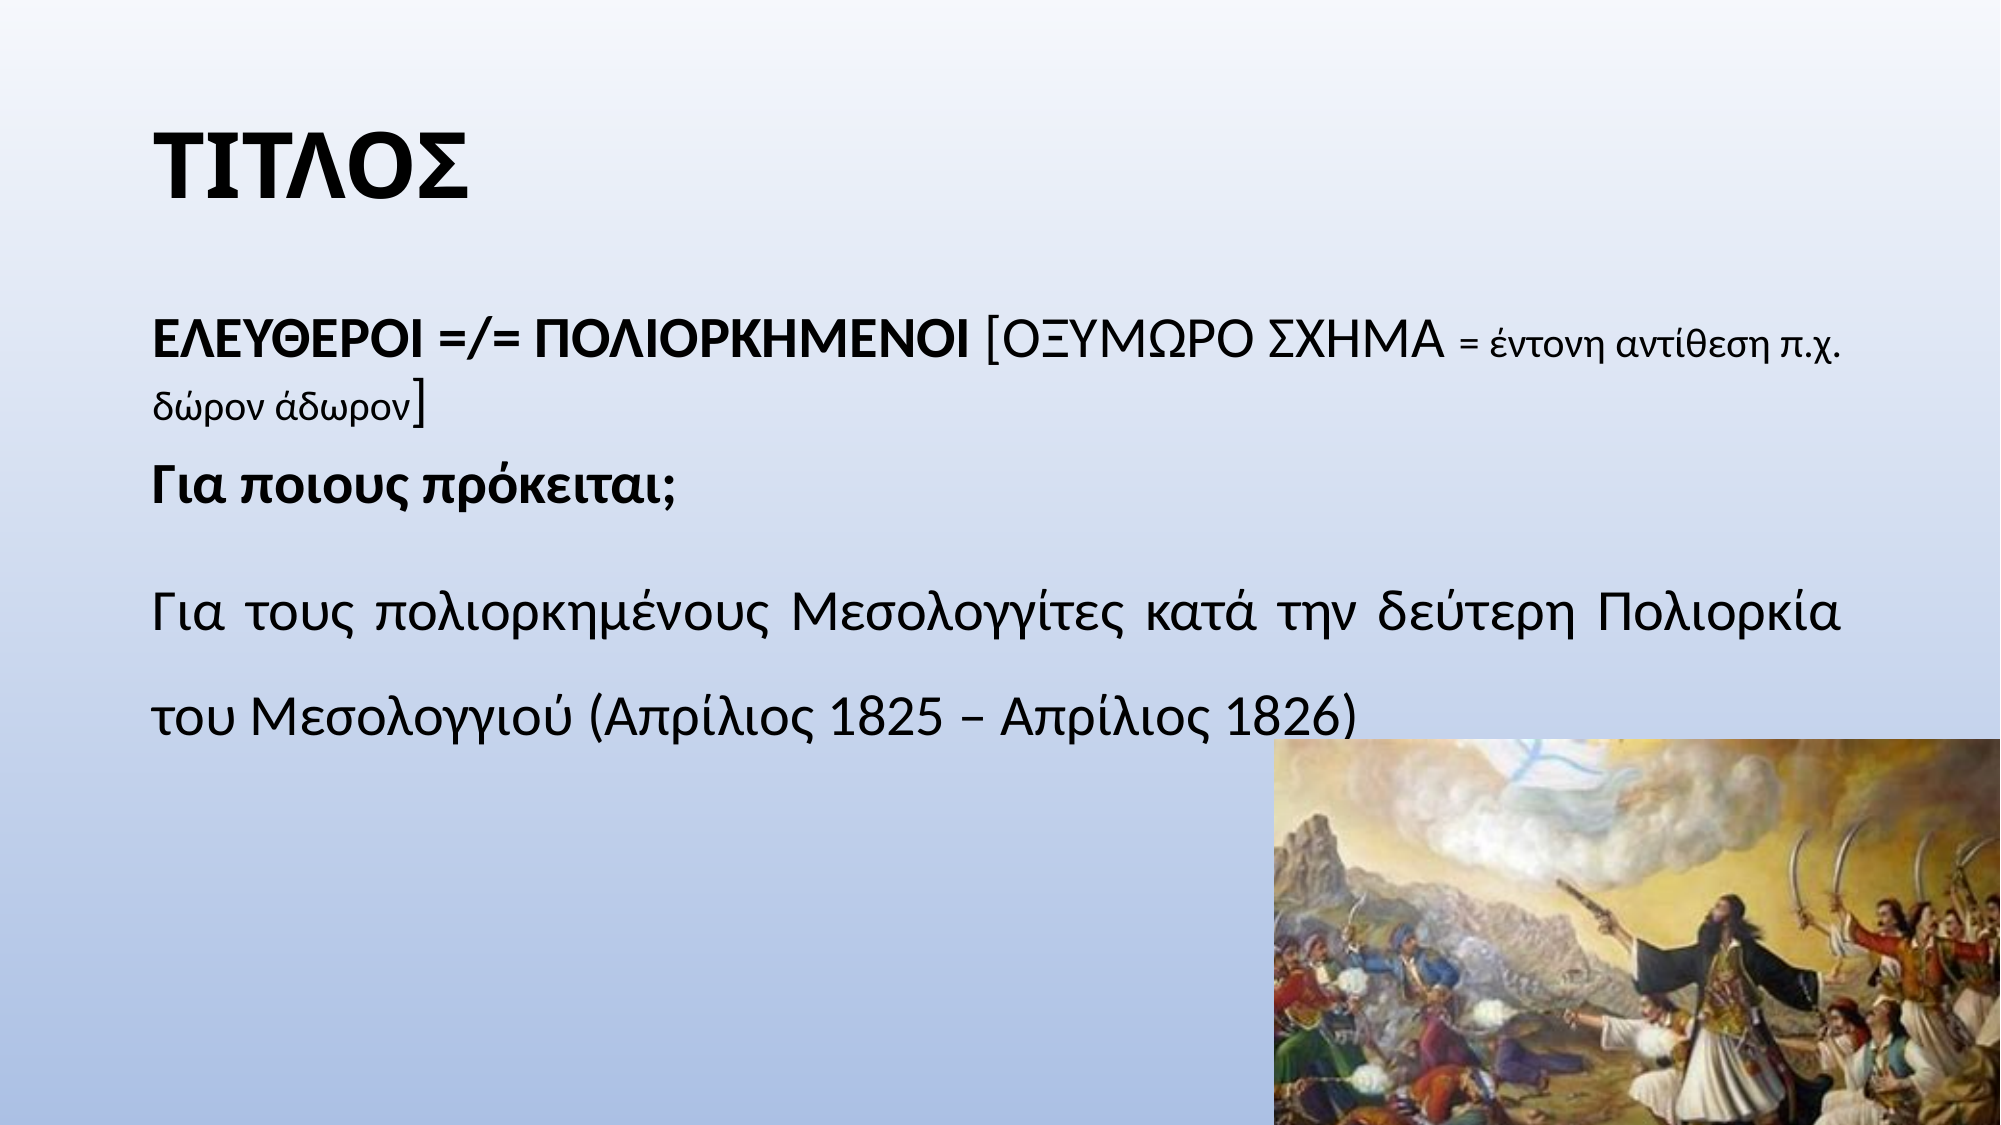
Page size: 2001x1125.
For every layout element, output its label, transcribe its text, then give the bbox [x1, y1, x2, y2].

title ΤΙΤΛΟΣ [137, 59, 1863, 278]
list ΕΛΕΥΘΕΡΟΙ =/= ΠΟΛΙΟΡΚΗΜΕΝΟΙ [ΟΞΥΜΩΡΟ ΣΧΗΜΑ = έντονη αντίθεση π.χ. δώρον άδωρον] Για ποιους πρόκειται; Για τους πολιορκημένους Μεσολογγίτες κατά την δεύτερη Πολιορκία του Μεσολογγιού (Απρίλιος 1825 – Απρίλιος 1826) [137, 299, 1863, 1014]
picture [1274, 739, 2000, 1125]
